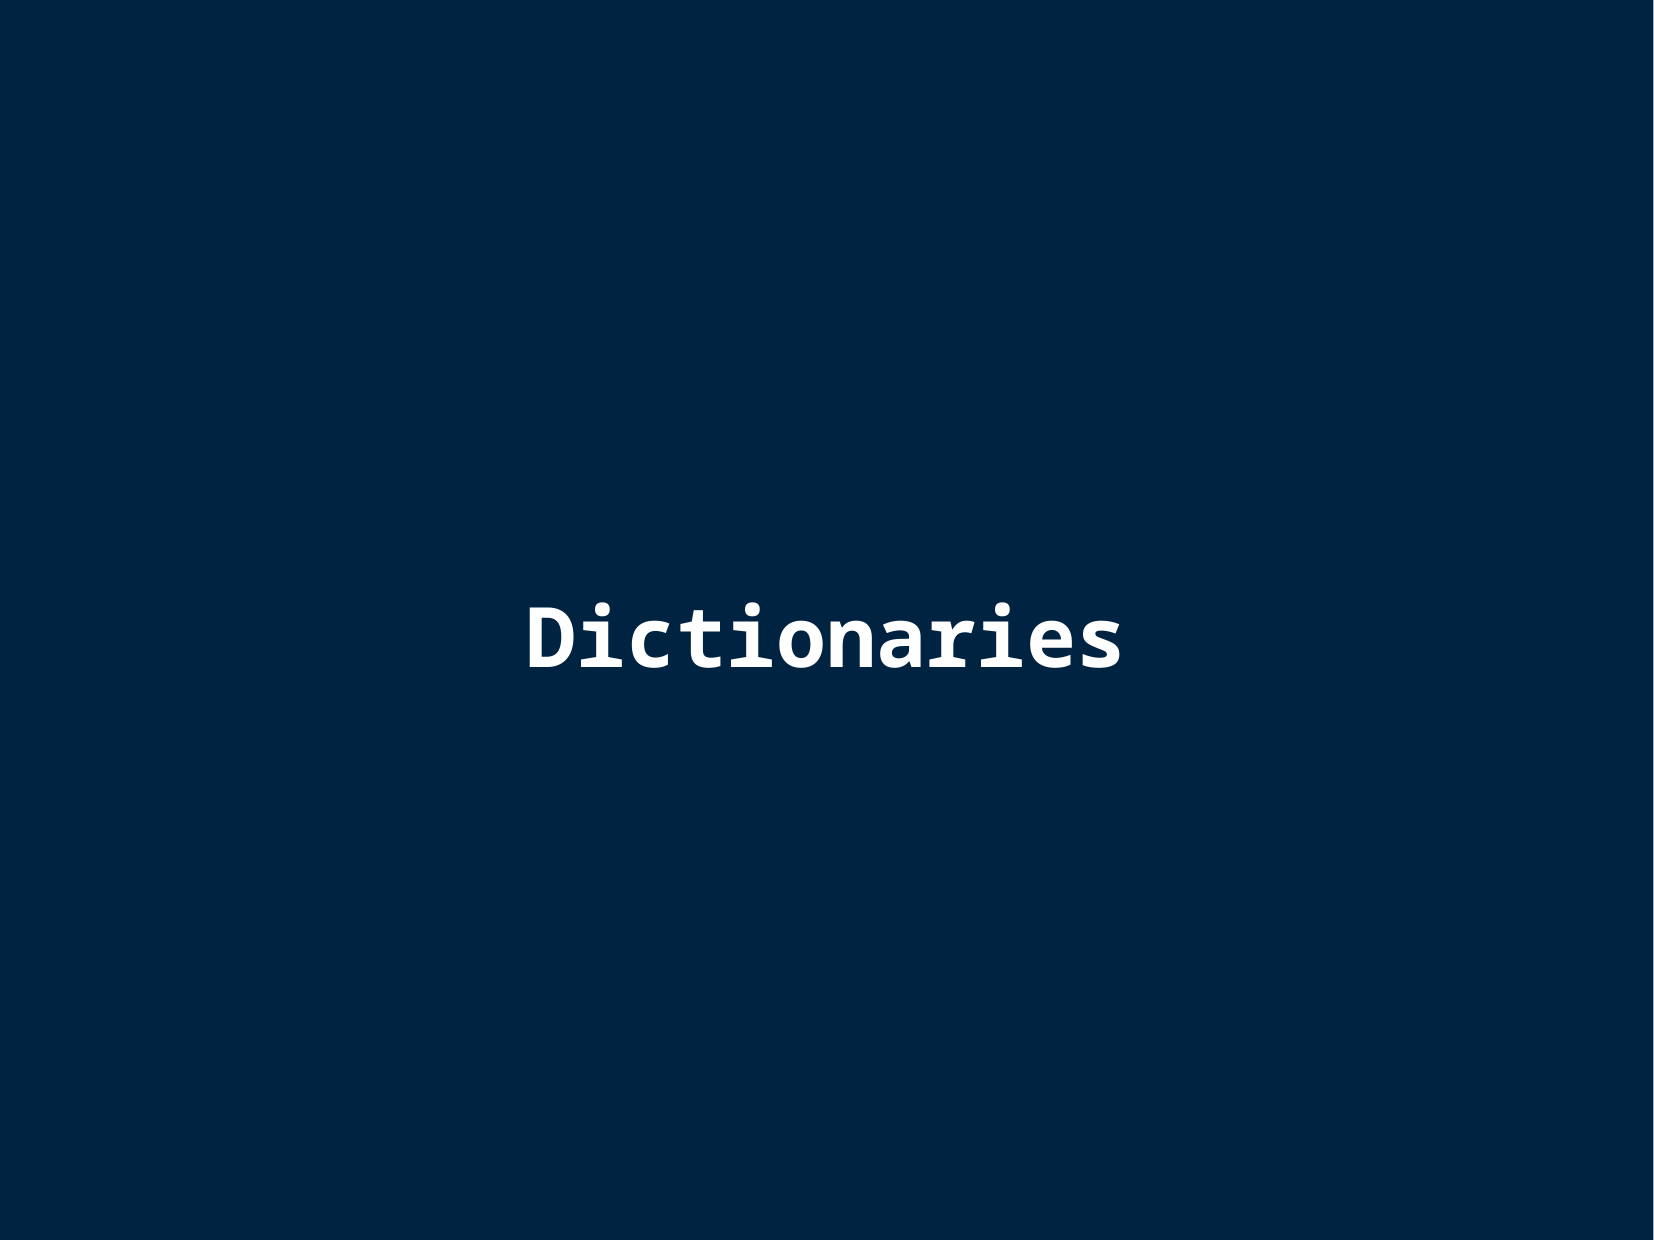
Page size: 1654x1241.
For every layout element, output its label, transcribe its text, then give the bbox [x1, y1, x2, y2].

text_box Dictionaries [261, 571, 1393, 670]
